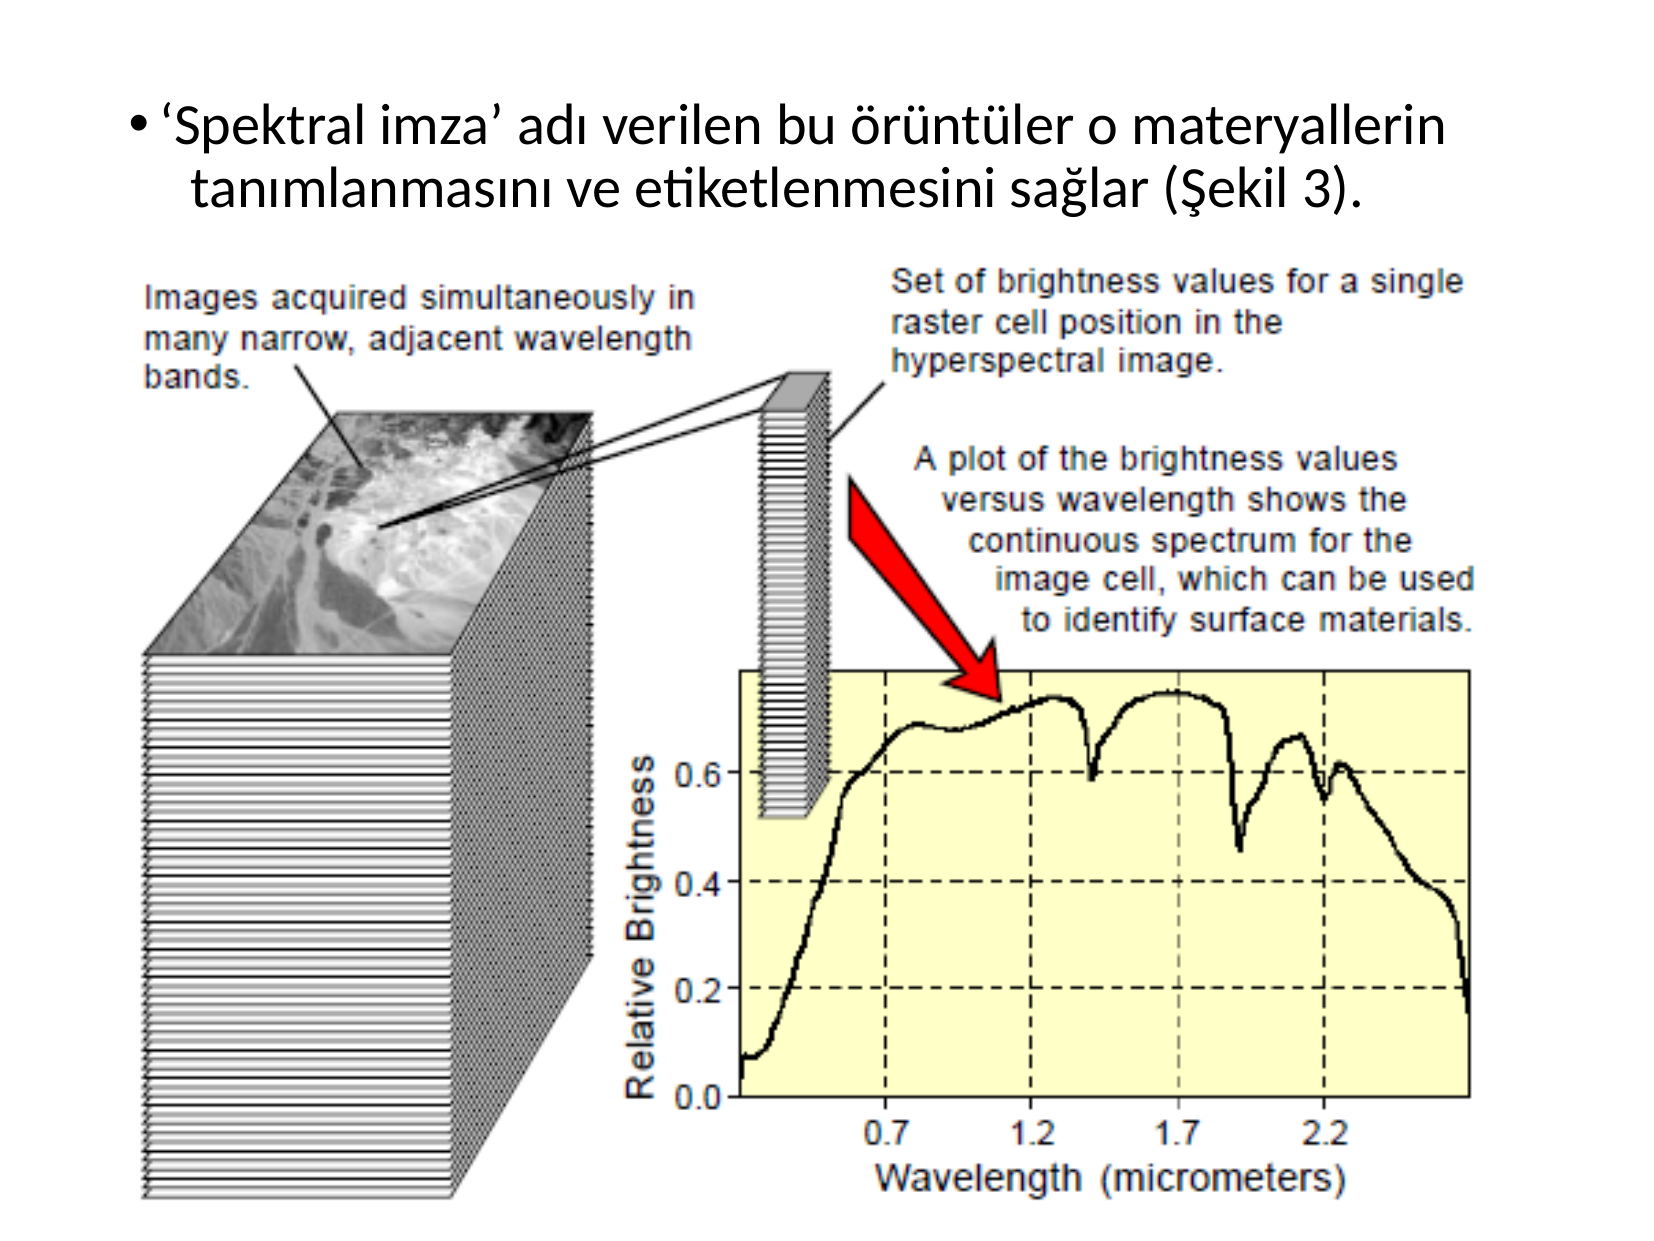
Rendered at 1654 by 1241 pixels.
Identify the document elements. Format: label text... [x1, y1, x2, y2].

picture [46, 239, 1570, 1219]
list ‘Spektral imza’ adı verilen bu örüntüler o materyallerin tanımlanmasını ve etiketlenmesini sağlar (Şekil 3). [113, 86, 1540, 239]
